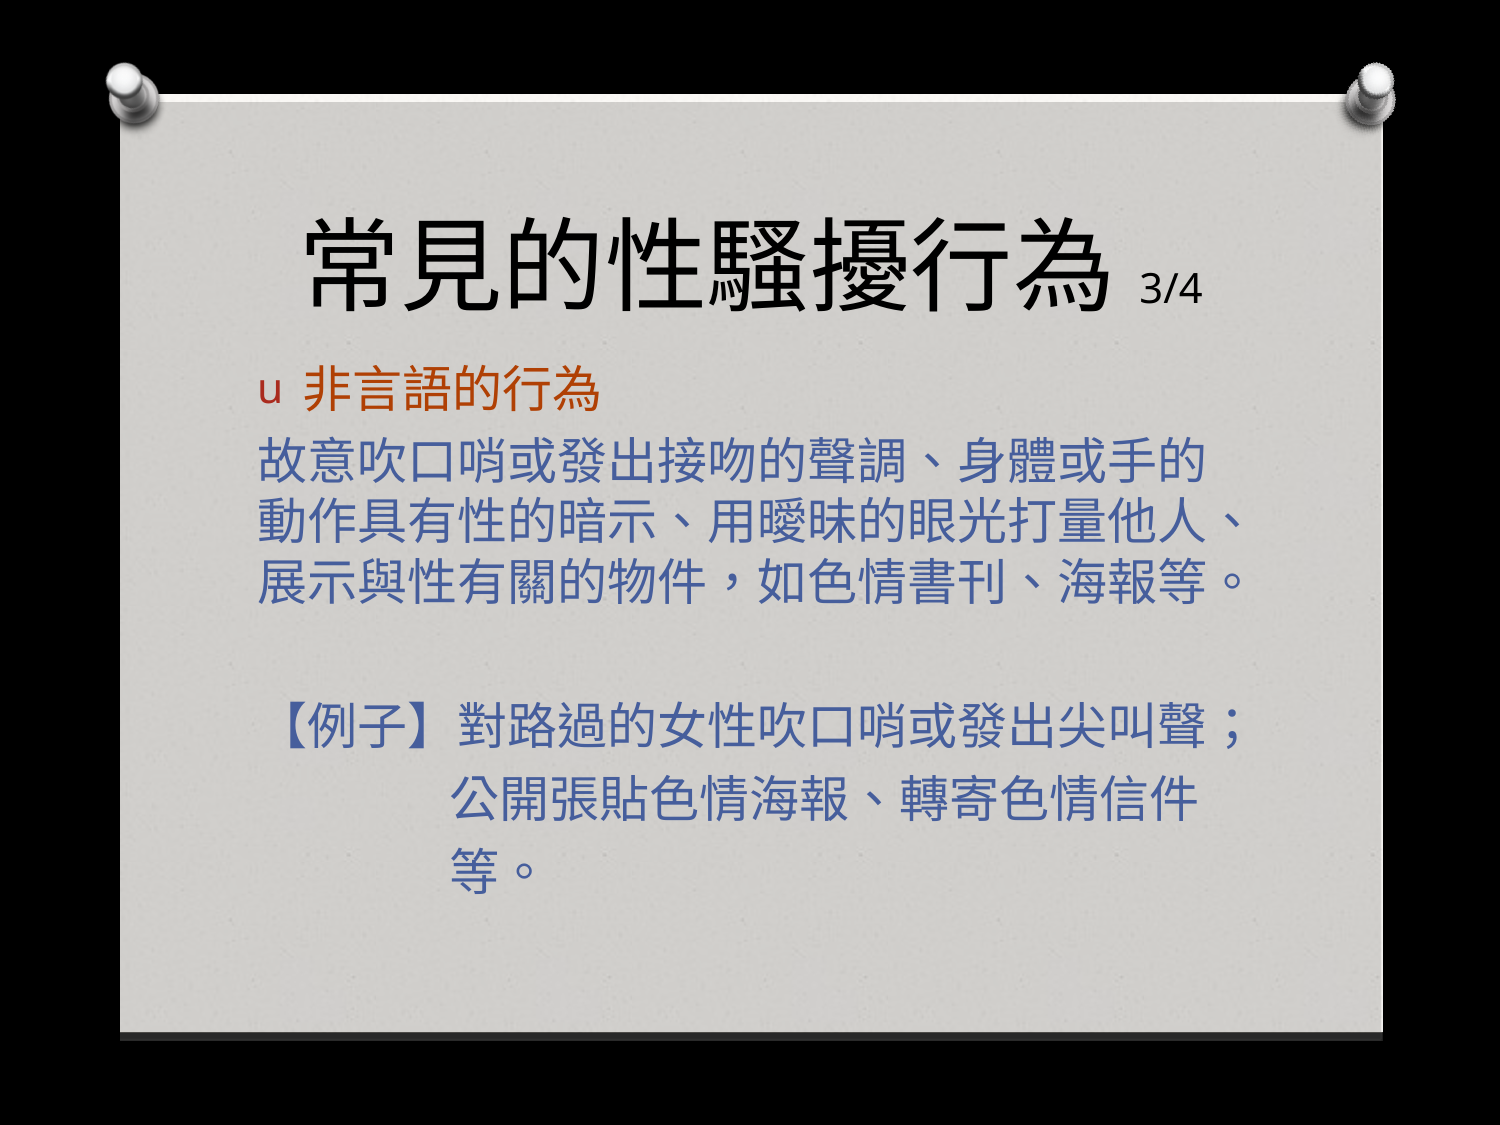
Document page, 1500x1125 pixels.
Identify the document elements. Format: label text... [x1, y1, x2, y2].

list 非言語的行為 故意吹口哨或發出接吻的聲調、身體或手的動作具有性的暗示、用曖昧的眼光打量他人、展示與性有關的物件，如色情書刊、海報等。 【例子】對路過的女性吹口哨或發出尖叫聲； 公開張貼色情海報、轉寄色情信件 等。 [242, 350, 1270, 946]
title 常見的性騷擾行為3/4 [179, 134, 1323, 332]
